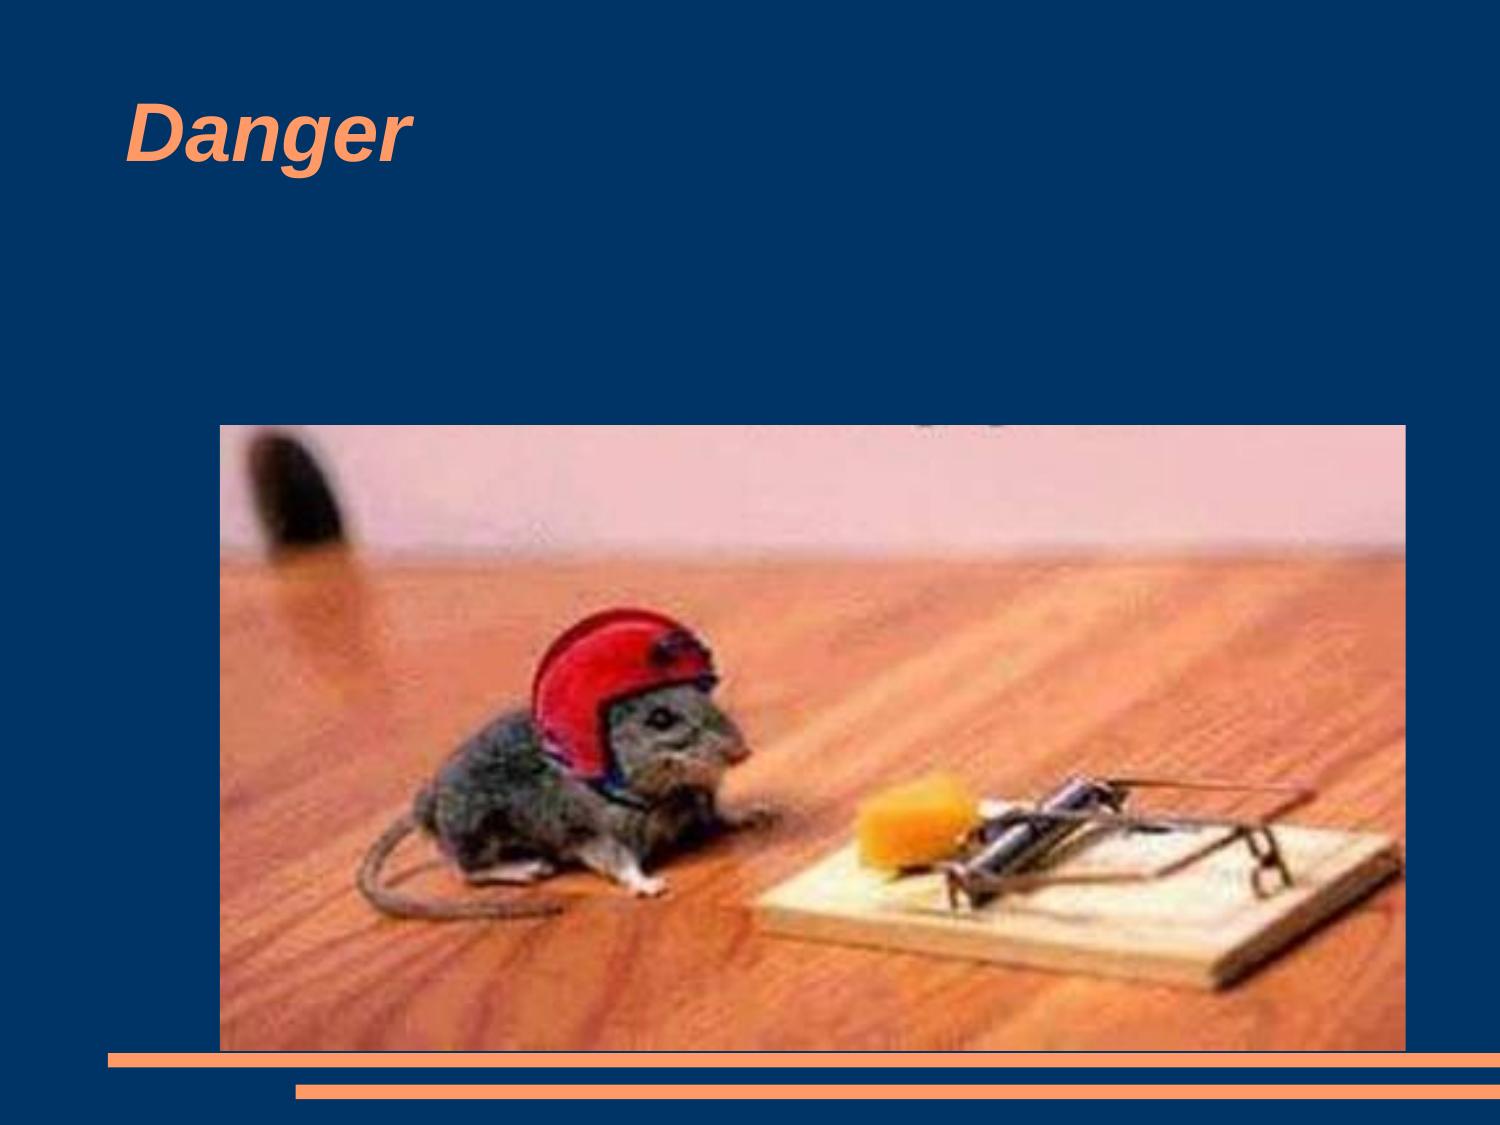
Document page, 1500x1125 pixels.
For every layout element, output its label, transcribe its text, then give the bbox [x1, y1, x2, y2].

title Danger [110, 34, 1392, 238]
picture [219, 425, 1408, 1053]
